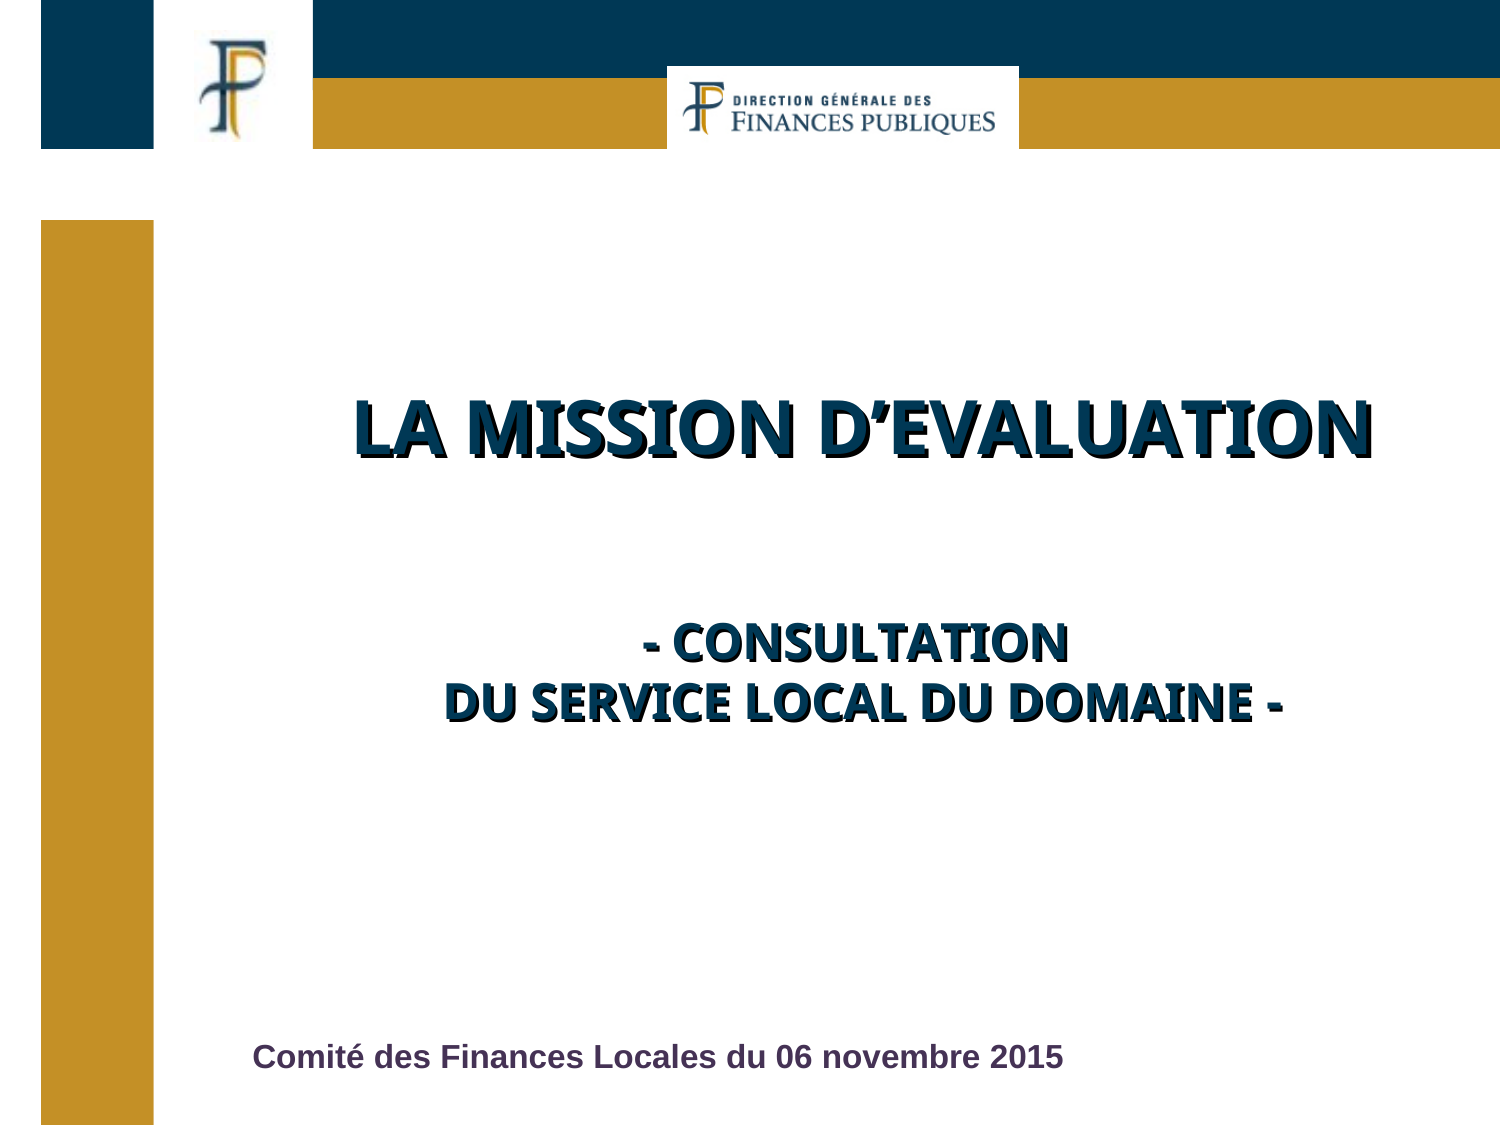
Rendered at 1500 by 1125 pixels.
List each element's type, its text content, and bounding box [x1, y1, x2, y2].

text_box [41, 220, 154, 1125]
text_box [312, 0, 1500, 149]
picture [667, 67, 1019, 155]
text_box LA MISSION D’EVALUATION - CONSULTATION DU SERVICE LOCAL DU DOMAINE - [225, 237, 1500, 738]
text_box Comité des Finances Locales du 06 novembre 2015 [237, 1025, 950, 1085]
picture [194, 30, 278, 142]
text_box [41, 0, 154, 149]
